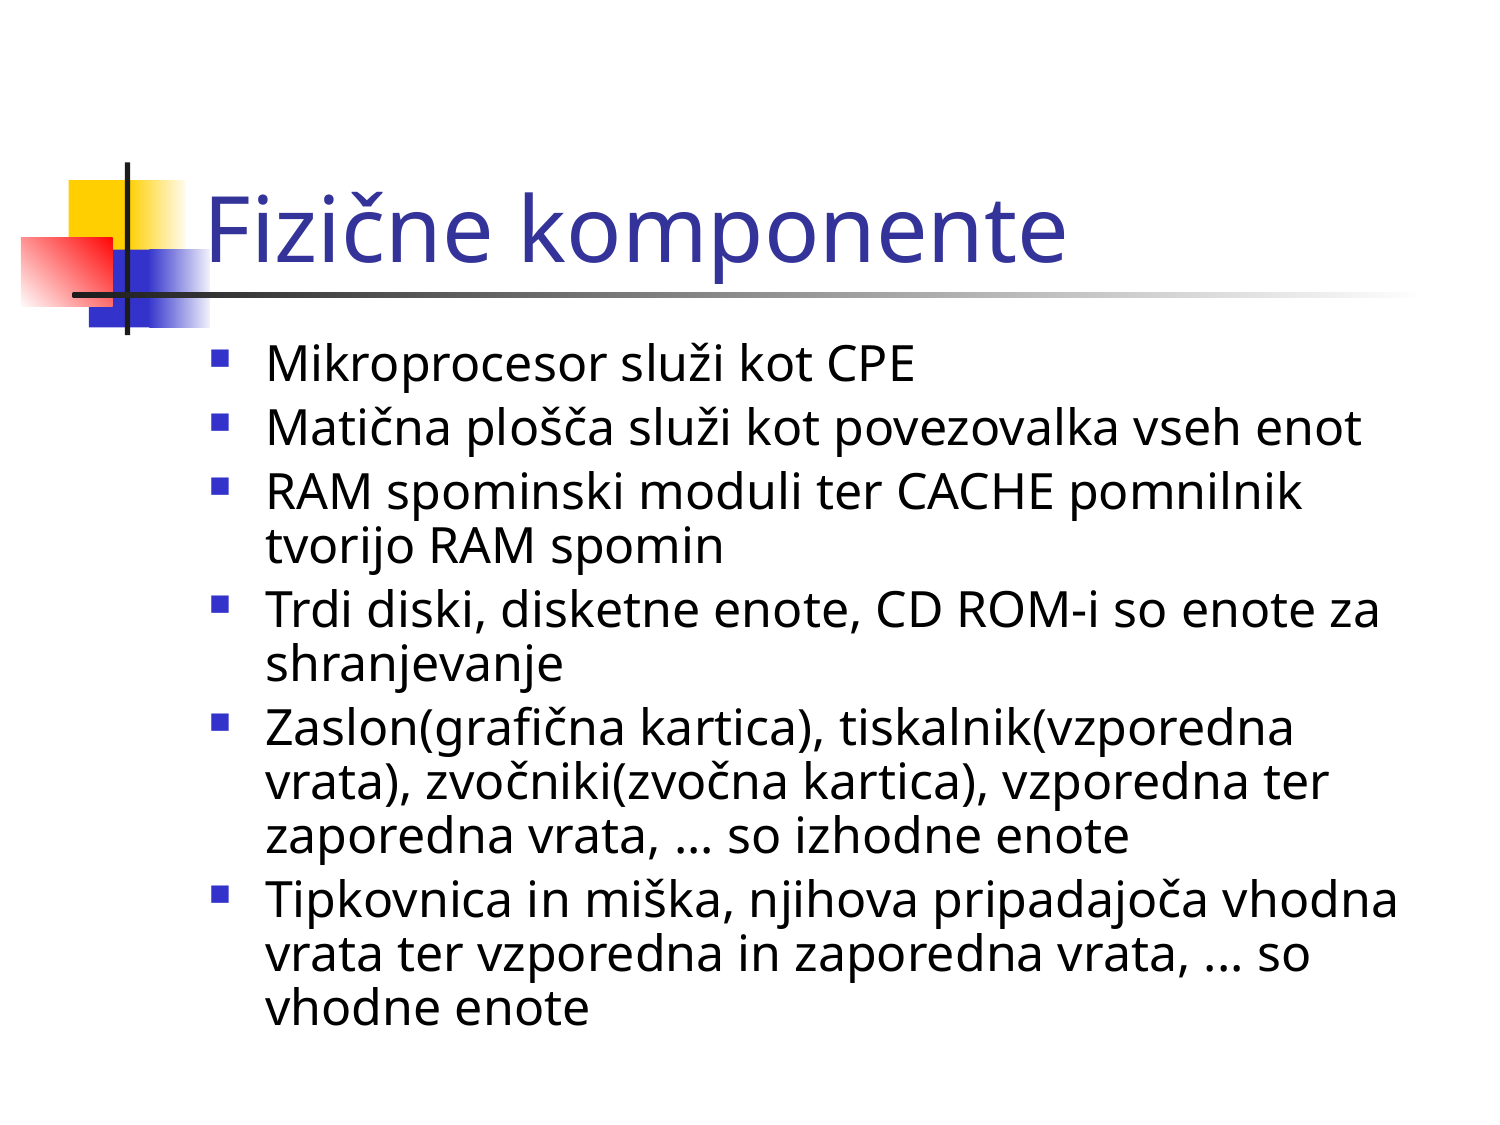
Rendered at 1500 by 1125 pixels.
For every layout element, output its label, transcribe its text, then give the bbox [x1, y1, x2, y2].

list Mikroprocesor služi kot CPE Matična plošča služi kot povezovalka vseh enot RAM spominski moduli ter CACHE pomnilnik tvorijo RAM spomin Trdi diski, disketne enote, CD ROM-i so enote za shranjevanje Zaslon(grafična kartica), tiskalnik(vzporedna vrata), zvočniki(zvočna kartica), vzporedna ter zaporedna vrata, ... so izhodne enote Tipkovnica in miška, njihova pripadajoča vhodna vrata ter vzporedna in zaporedna vrata, ... so vhodne enote [193, 331, 1469, 1006]
title Fizične komponente [188, 101, 1468, 289]
